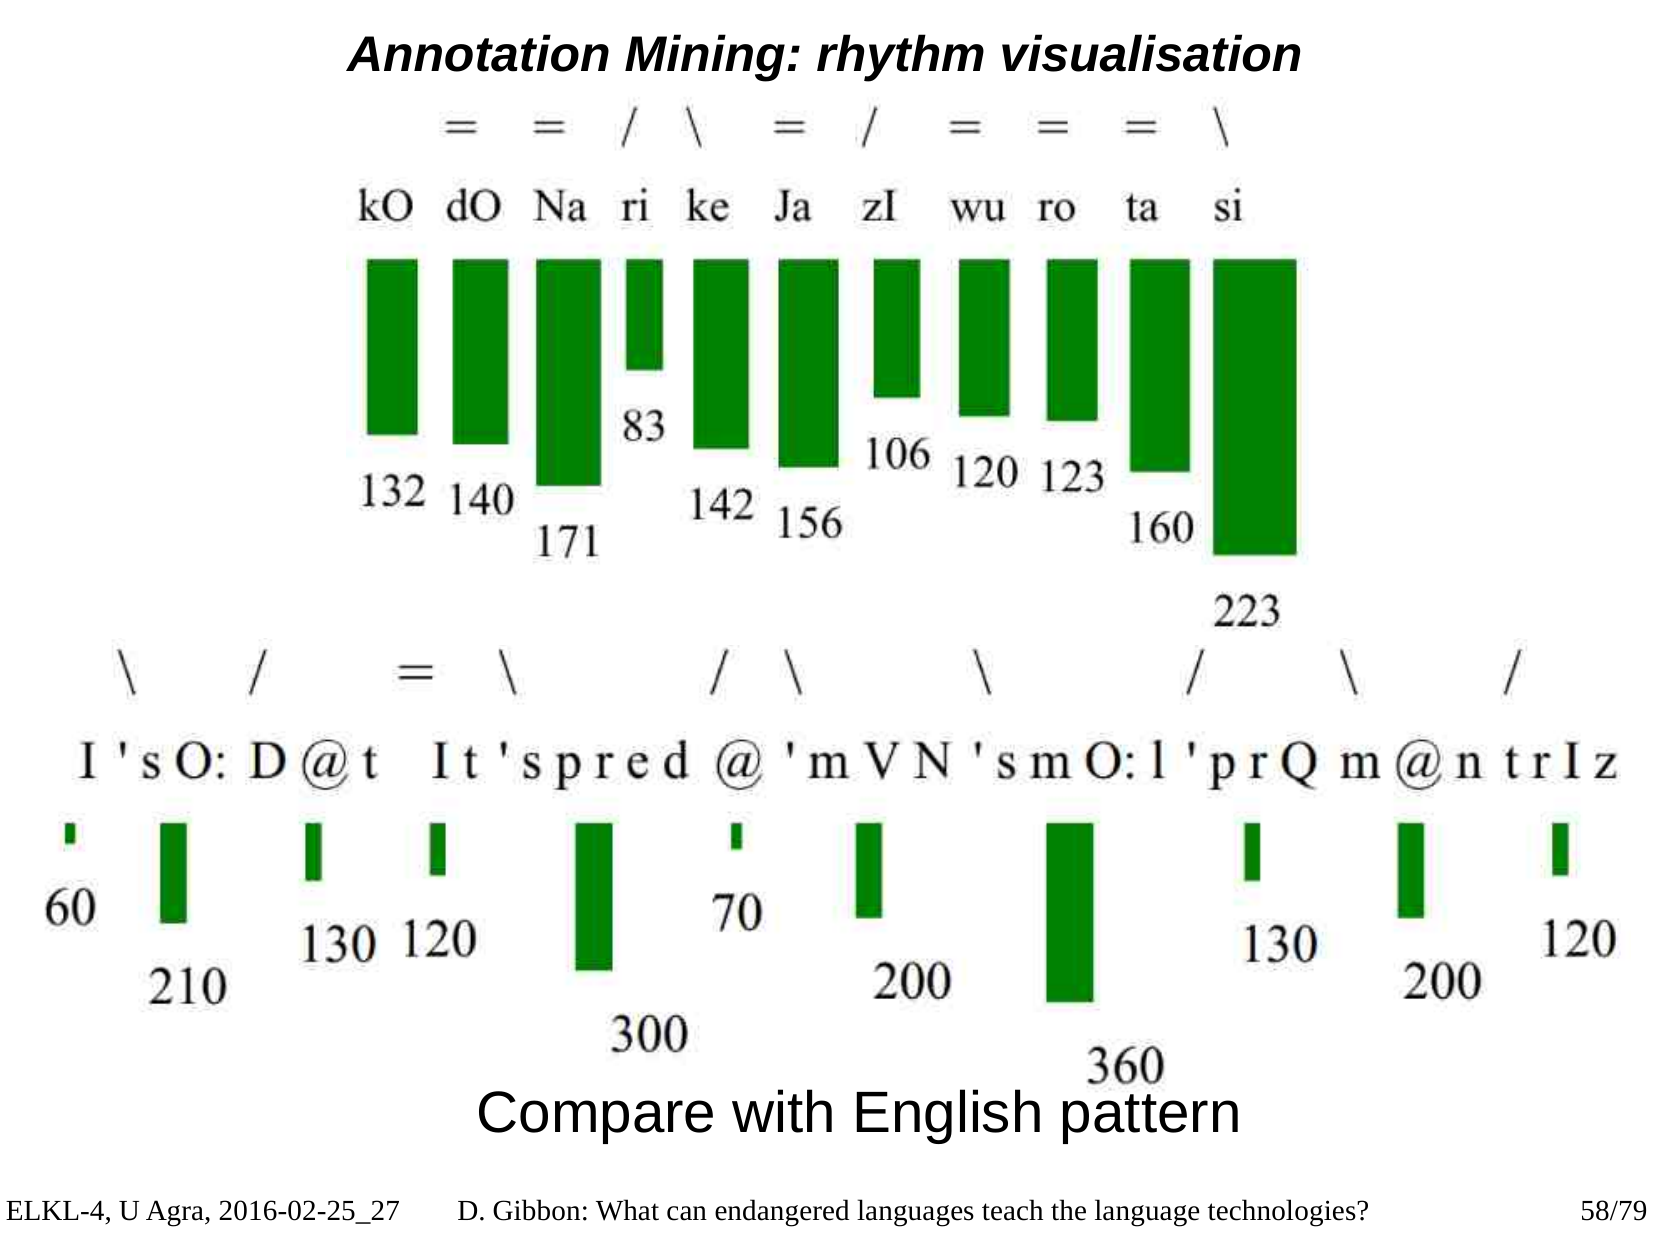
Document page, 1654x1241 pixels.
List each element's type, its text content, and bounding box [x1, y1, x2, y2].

title Annotation Mining: rhythm visualisation [0, 2, 1654, 106]
text_box Compare with English pattern [145, 1072, 1575, 1153]
picture [32, 84, 1631, 1106]
